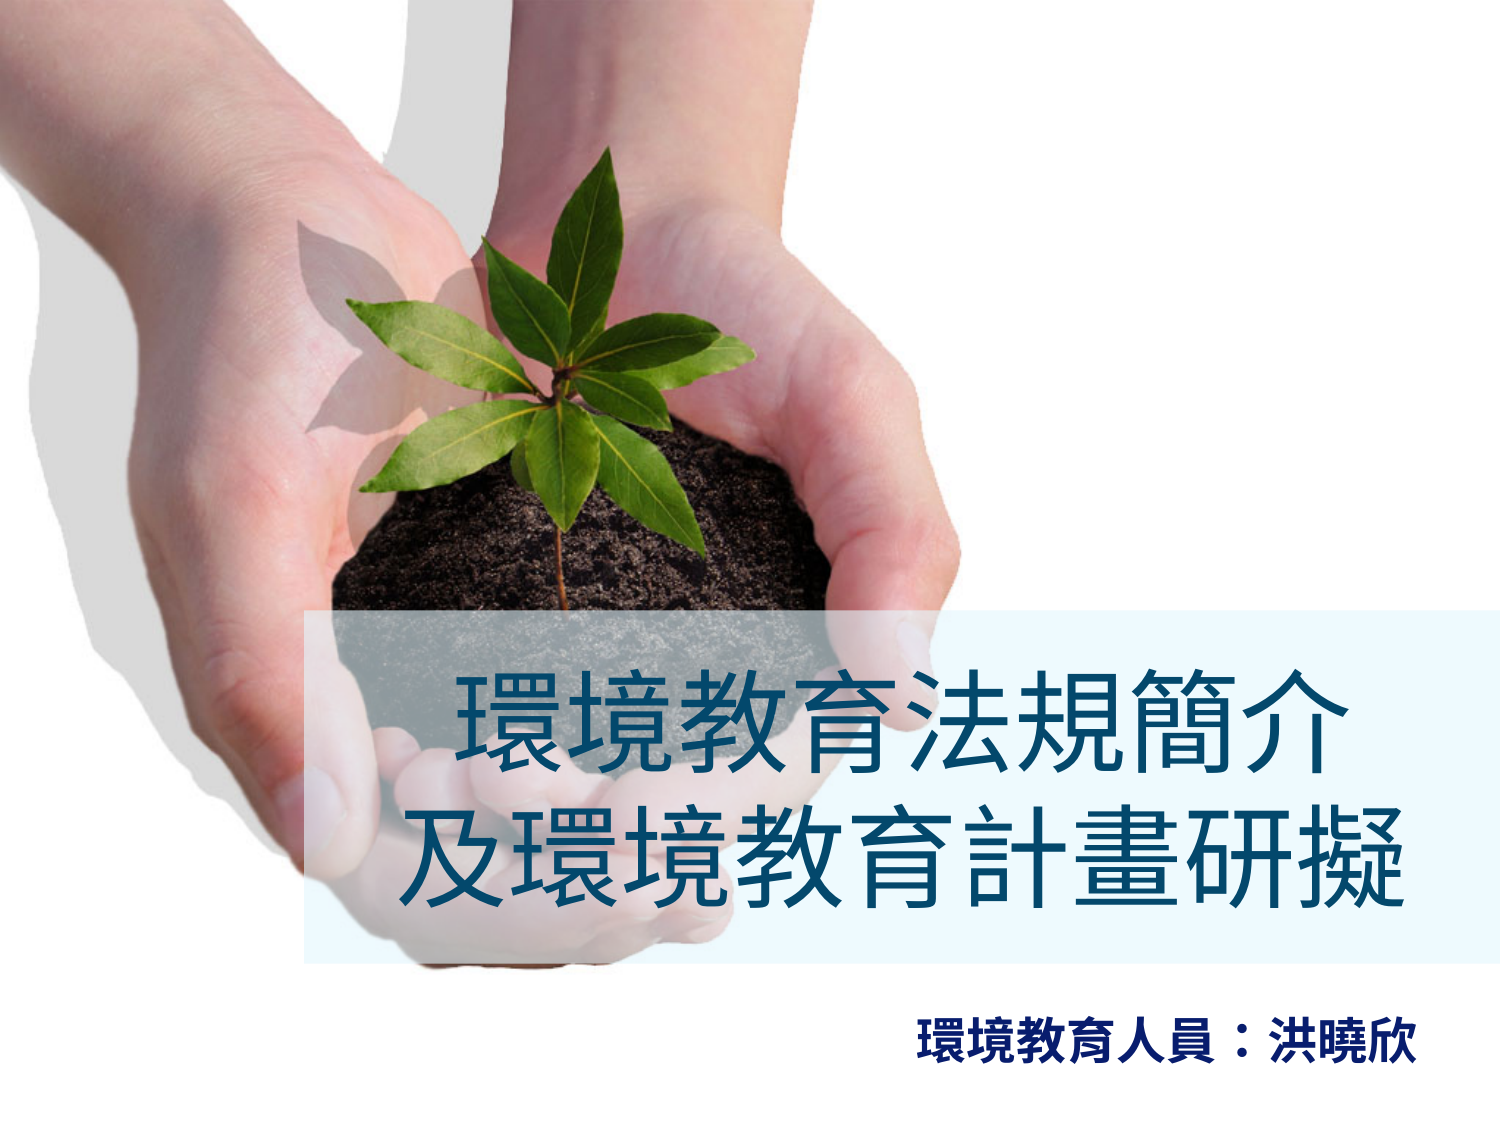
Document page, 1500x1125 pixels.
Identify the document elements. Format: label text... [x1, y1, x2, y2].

title 環境教育法規簡介 及環境教育計畫研擬 [304, 610, 1500, 964]
picture [0, 0, 1500, 1125]
text_box 環境教育人員：洪曉欣 [902, 1002, 1500, 1078]
